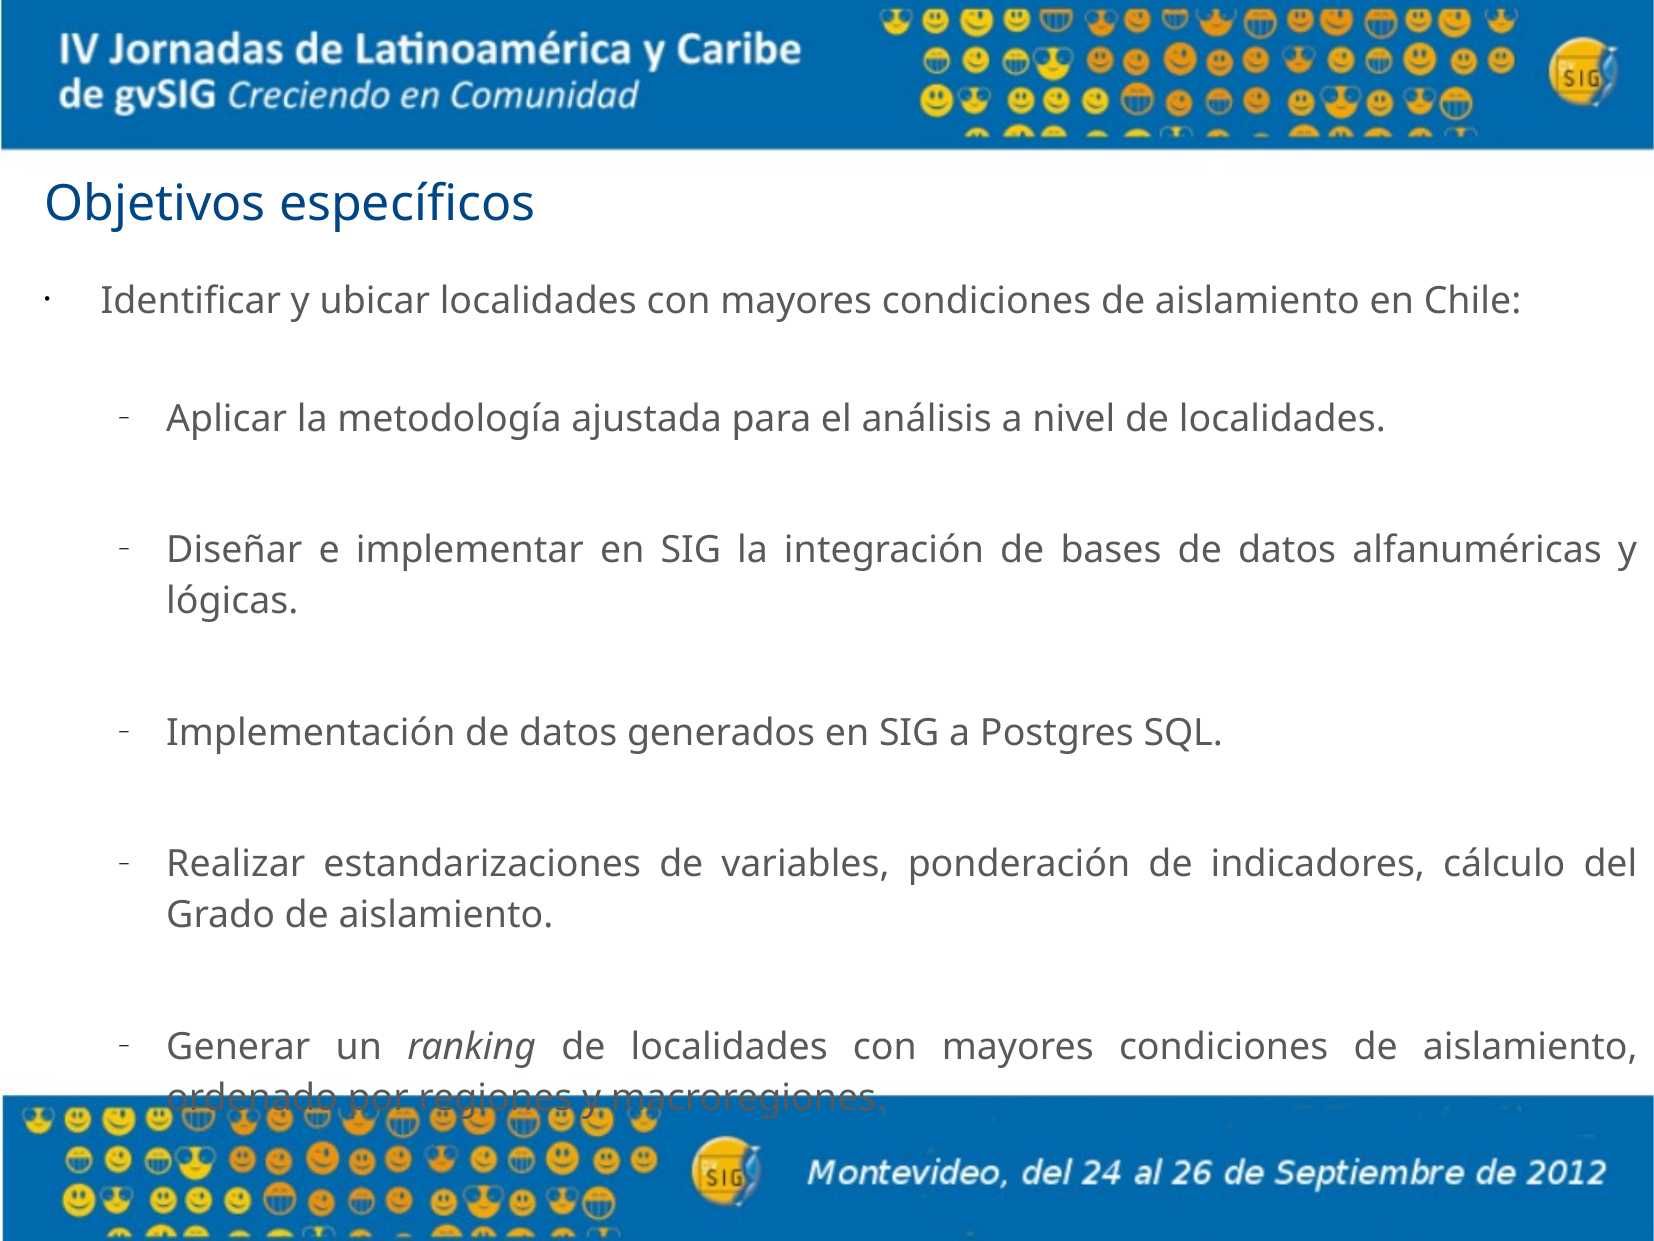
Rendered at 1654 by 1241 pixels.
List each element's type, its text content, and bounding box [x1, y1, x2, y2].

picture [0, 0, 1654, 1241]
title Objetivos específicos [29, 107, 1369, 265]
list Identificar y ubicar localidades con mayores condiciones de aislamiento en Chile: Aplicar la metodología ajustada para el análisis a nivel de localidades. Diseñar e implementar en SIG la integración de bases de datos alfanuméricas y lógicas. Implementación de datos generados en SIG a Postgres SQL. Realizar estandarizaciones de variables, ponderación de indicadores, cálculo del Grado de aislamiento. Generar un ranking de localidades con mayores condiciones de aislamiento, ordenado por regiones y macroregiones. [29, 265, 1654, 1123]
